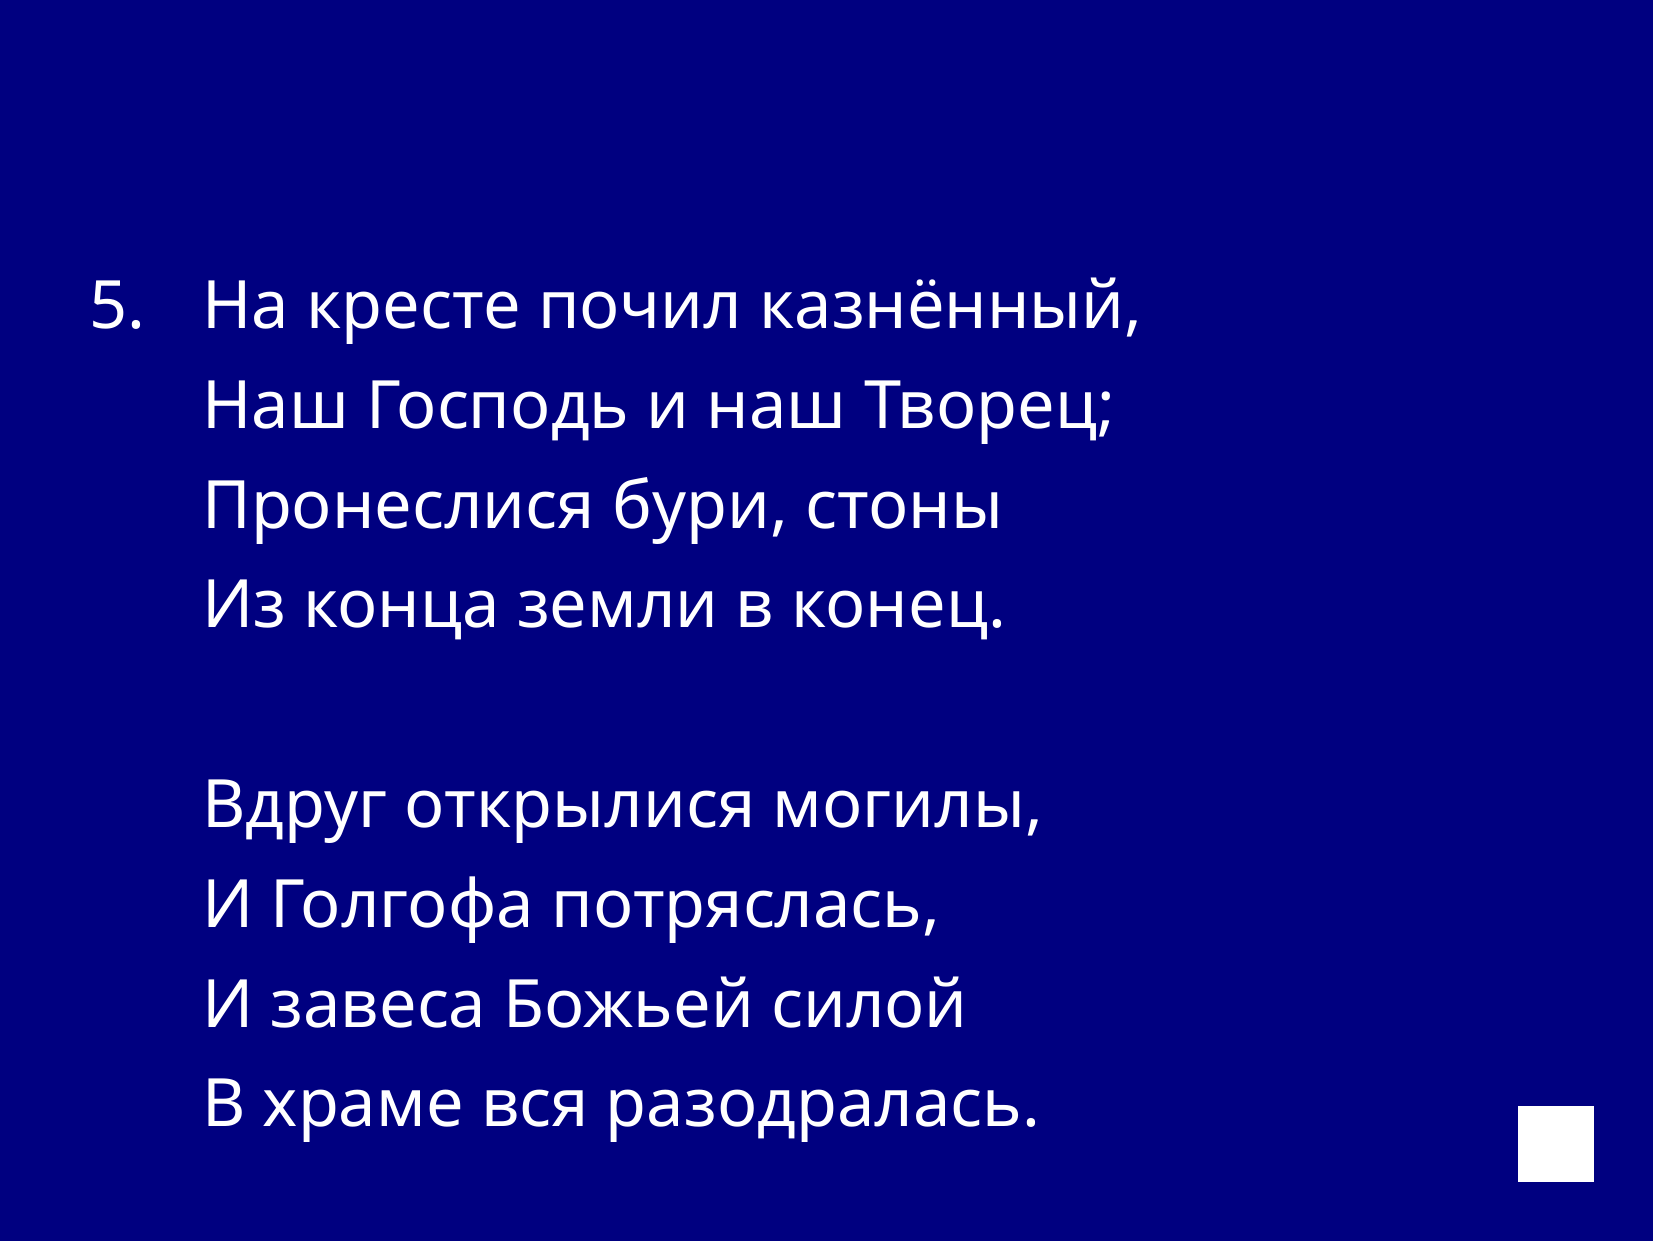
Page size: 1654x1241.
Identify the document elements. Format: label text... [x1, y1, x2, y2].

text_box 5. На кресте почил казнённый, Наш Господь и наш Творец; Пронеслися бури, стоны Из конца земли в конец. Вдруг открылися могилы, И Голгофа потряслась, И завеса Божьей силой В храме вся разодралась. [75, 150, 1576, 1163]
text_box [1518, 1106, 1594, 1182]
